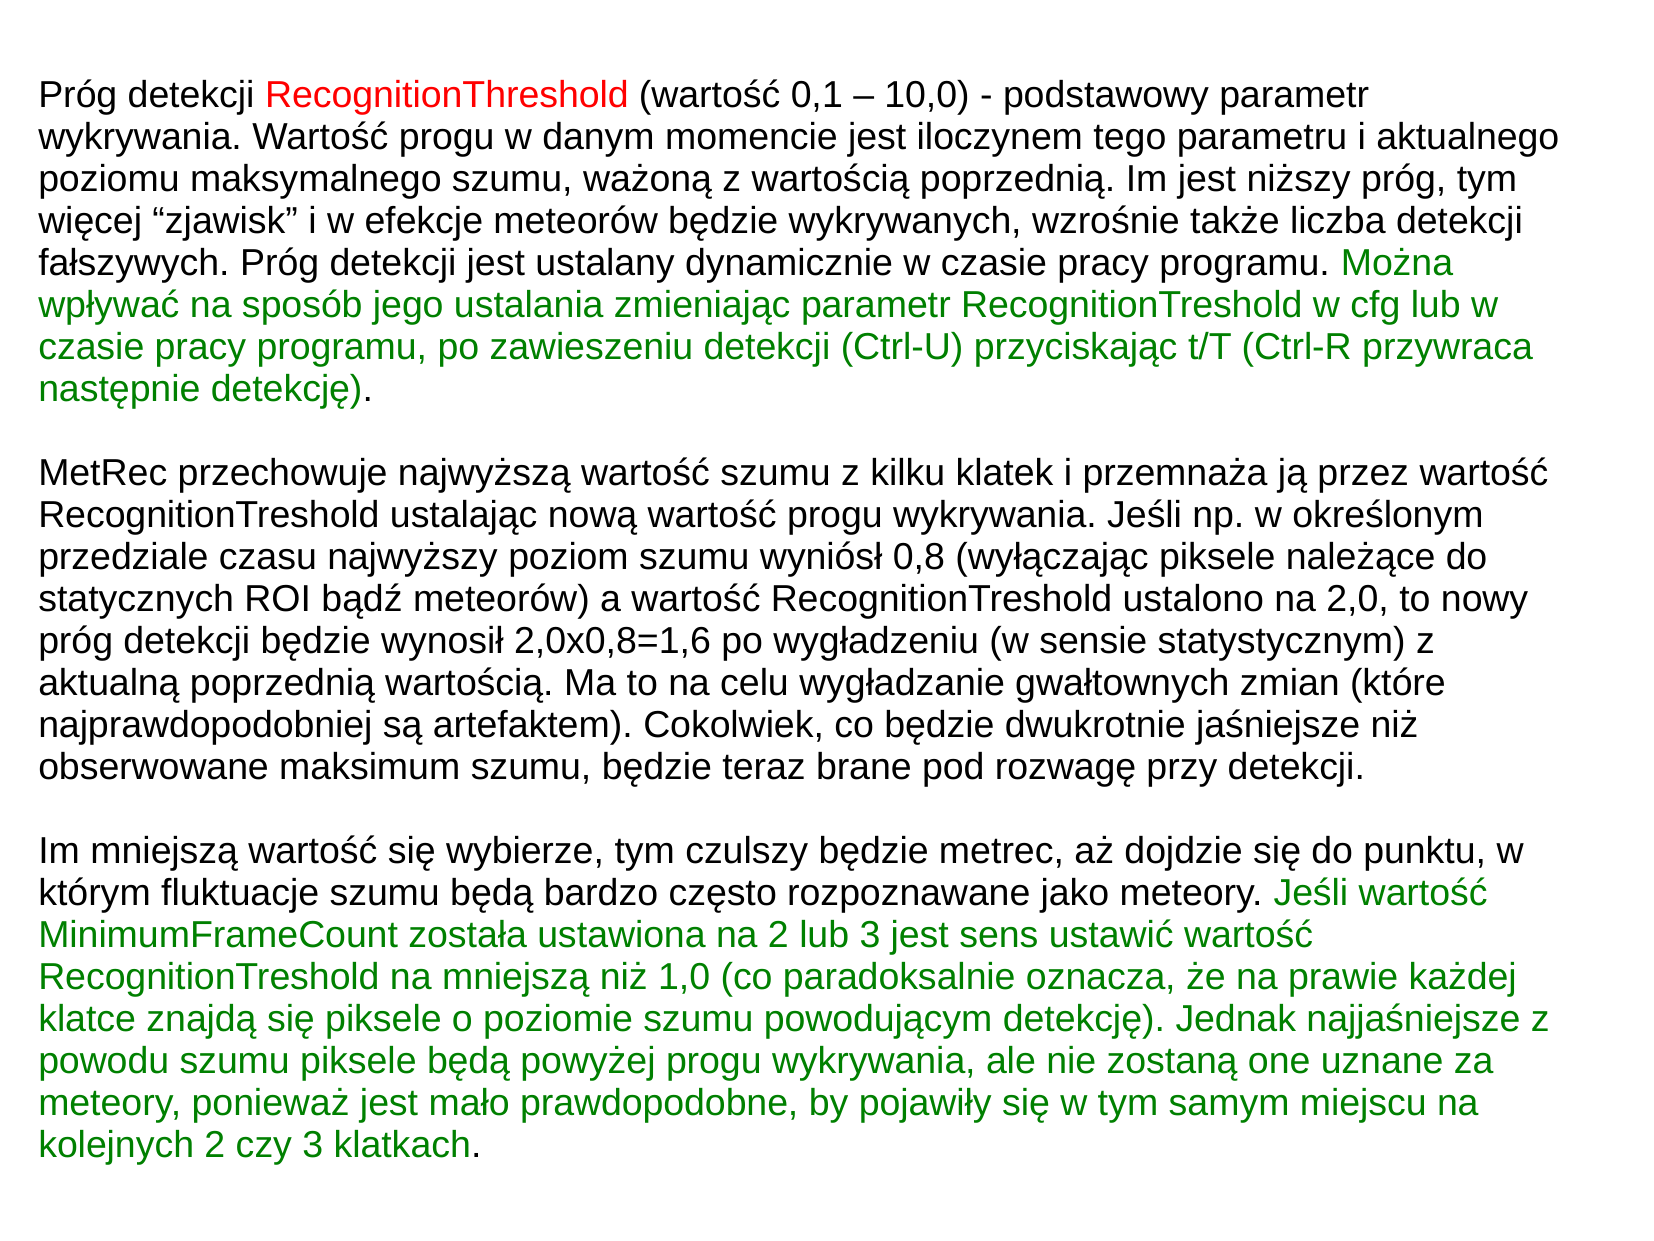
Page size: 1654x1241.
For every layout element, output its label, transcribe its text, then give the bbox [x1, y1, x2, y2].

text_box Próg detekcji RecognitionThreshold (wartość 0,1 – 10,0) - podstawowy parametr wykrywania. Wartość progu w danym momencie jest iloczynem tego parametru i aktualnego poziomu maksymalnego szumu, ważoną z wartością poprzednią. Im jest niższy próg, tym więcej “zjawisk” i w efekcje meteorów będzie wykrywanych, wzrośnie także liczba detekcji fałszywych. Próg detekcji jest ustalany dynamicznie w czasie pracy programu. Można wpływać na sposób jego ustalania zmieniając parametr RecognitionTreshold w cfg lub w czasie pracy programu, po zawieszeniu detekcji (Ctrl-U) przyciskając t/T (Ctrl-R przywraca następnie detekcję). MetRec przechowuje najwyższą wartość szumu z kilku klatek i przemnaża ją przez wartość RecognitionTreshold ustalając nową wartość progu wykrywania. Jeśli np. w określonym przedziale czasu najwyższy poziom szumu wyniósł 0,8 (wyłączając piksele należące do statycznych ROI bądź meteorów) a wartość RecognitionTreshold ustalono na 2,0, to nowy próg detekcji będzie wynosił 2,0x0,8=1,6 po wygładzeniu (w sensie statystycznym) z aktualną poprzednią wartością. Ma to na celu wygładzanie gwałtownych zmian (które najprawdopodobniej są artefaktem). Cokolwiek, co będzie dwukrotnie jaśniejsze niż obserwowane maksimum szumu, będzie teraz brane pod rozwagę przy detekcji. Im mniejszą wartość się wybierze, tym czulszy będzie metrec, aż dojdzie się do punktu, w którym fluktuacje szumu będą bardzo często rozpoznawane jako meteory. Jeśli wartość MinimumFrameCount została ustawiona na 2 lub 3 jest sens ustawić wartość RecognitionTreshold na mniejszą niż 1,0 (co paradoksalnie oznacza, że na prawie każdej klatce znajdą się piksele o poziomie szumu powodującym detekcję). Jednak najjaśniejsze z powodu szumu piksele będą powyżej progu wykrywania, ale nie zostaną one uznane za meteory, ponieważ jest mało prawdopodobne, by pojawiły się w tym samym miejscu na kolejnych 2 czy 3 klatkach. [23, 66, 1583, 1217]
